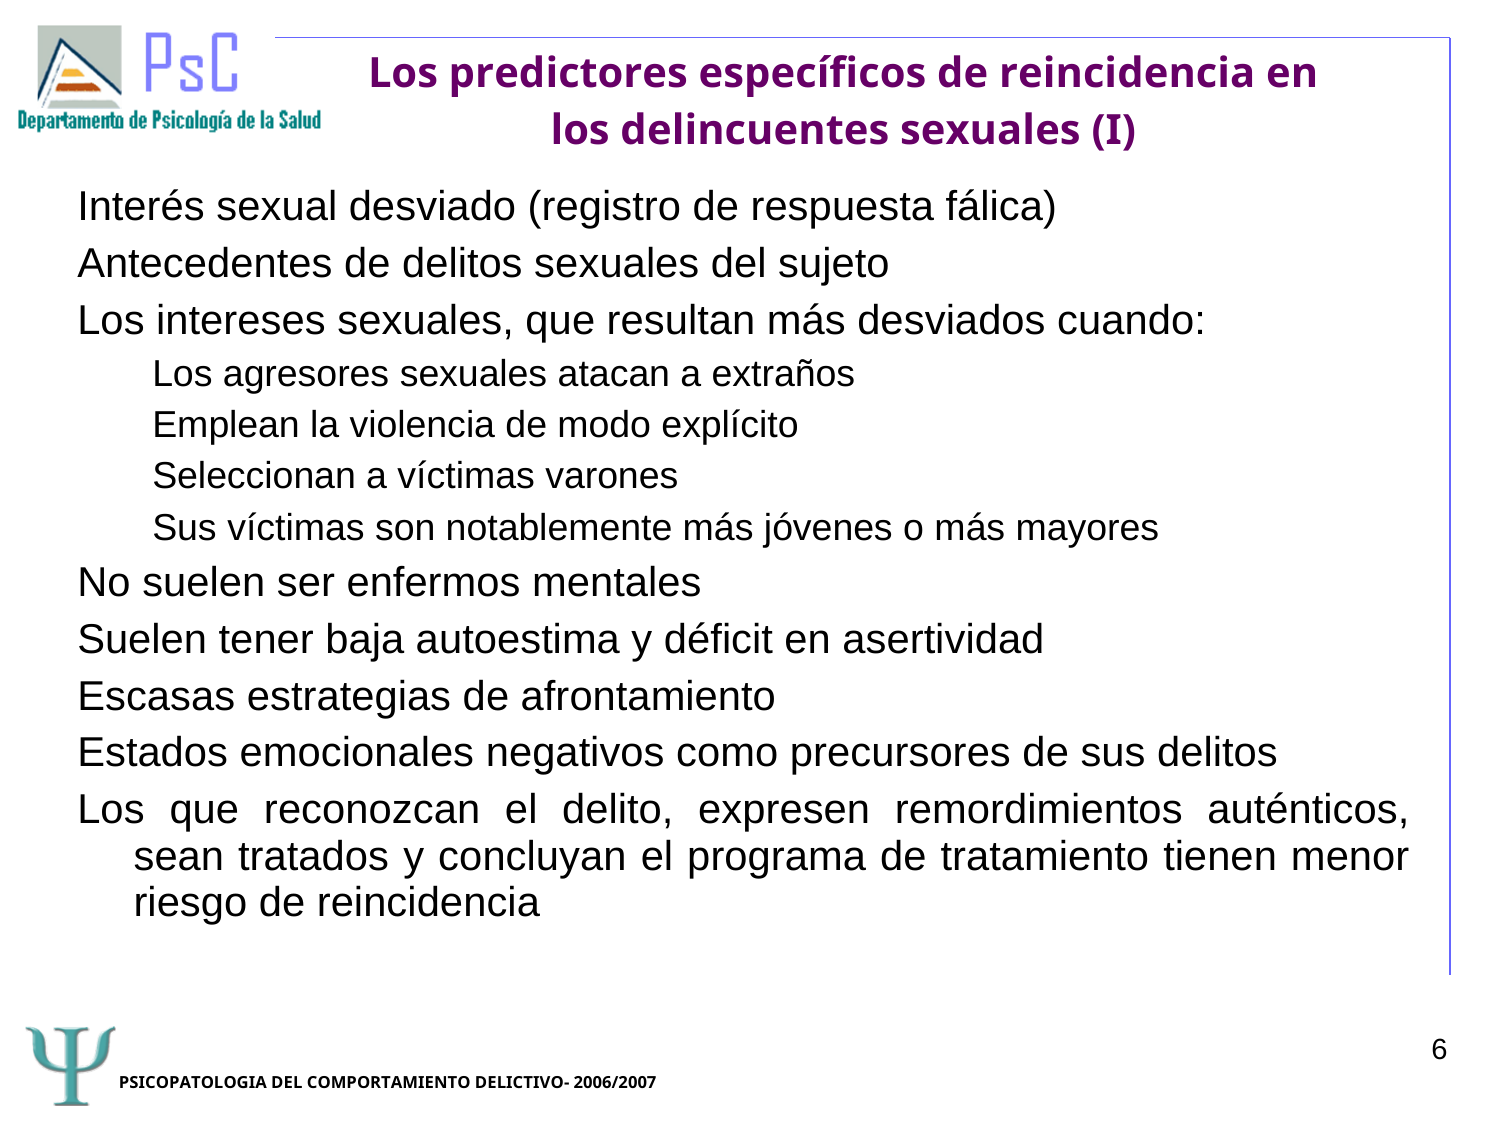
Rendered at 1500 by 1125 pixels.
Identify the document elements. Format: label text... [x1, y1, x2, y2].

picture [24, 1024, 62, 1106]
title Los predictores específicos de reincidencia en los delincuentes sexuales (I) [349, 29, 1338, 171]
subtitle Interés sexual desviado (registro de respuesta fálica) Antecedentes de delitos sexuales del sujeto Los intereses sexuales, que resultan más desviados cuando: Los agresores sexuales atacan a extraños Emplean la violencia de modo explícito Seleccionan a víctimas varones Sus víctimas son notablemente más jóvenes o más mayores No suelen ser enfermos mentales Suelen tener baja autoestima y déficit en asertividad Escasas estrategias de afrontamiento Estados emocionales negativos como precursores de sus delitos Los que reconozcan el delito, expresen remordimientos auténticos, sean tratados y concluyan el programa de tratamiento tienen menor riesgo de reincidencia [62, 174, 1426, 1125]
picture [0, 0, 330, 138]
